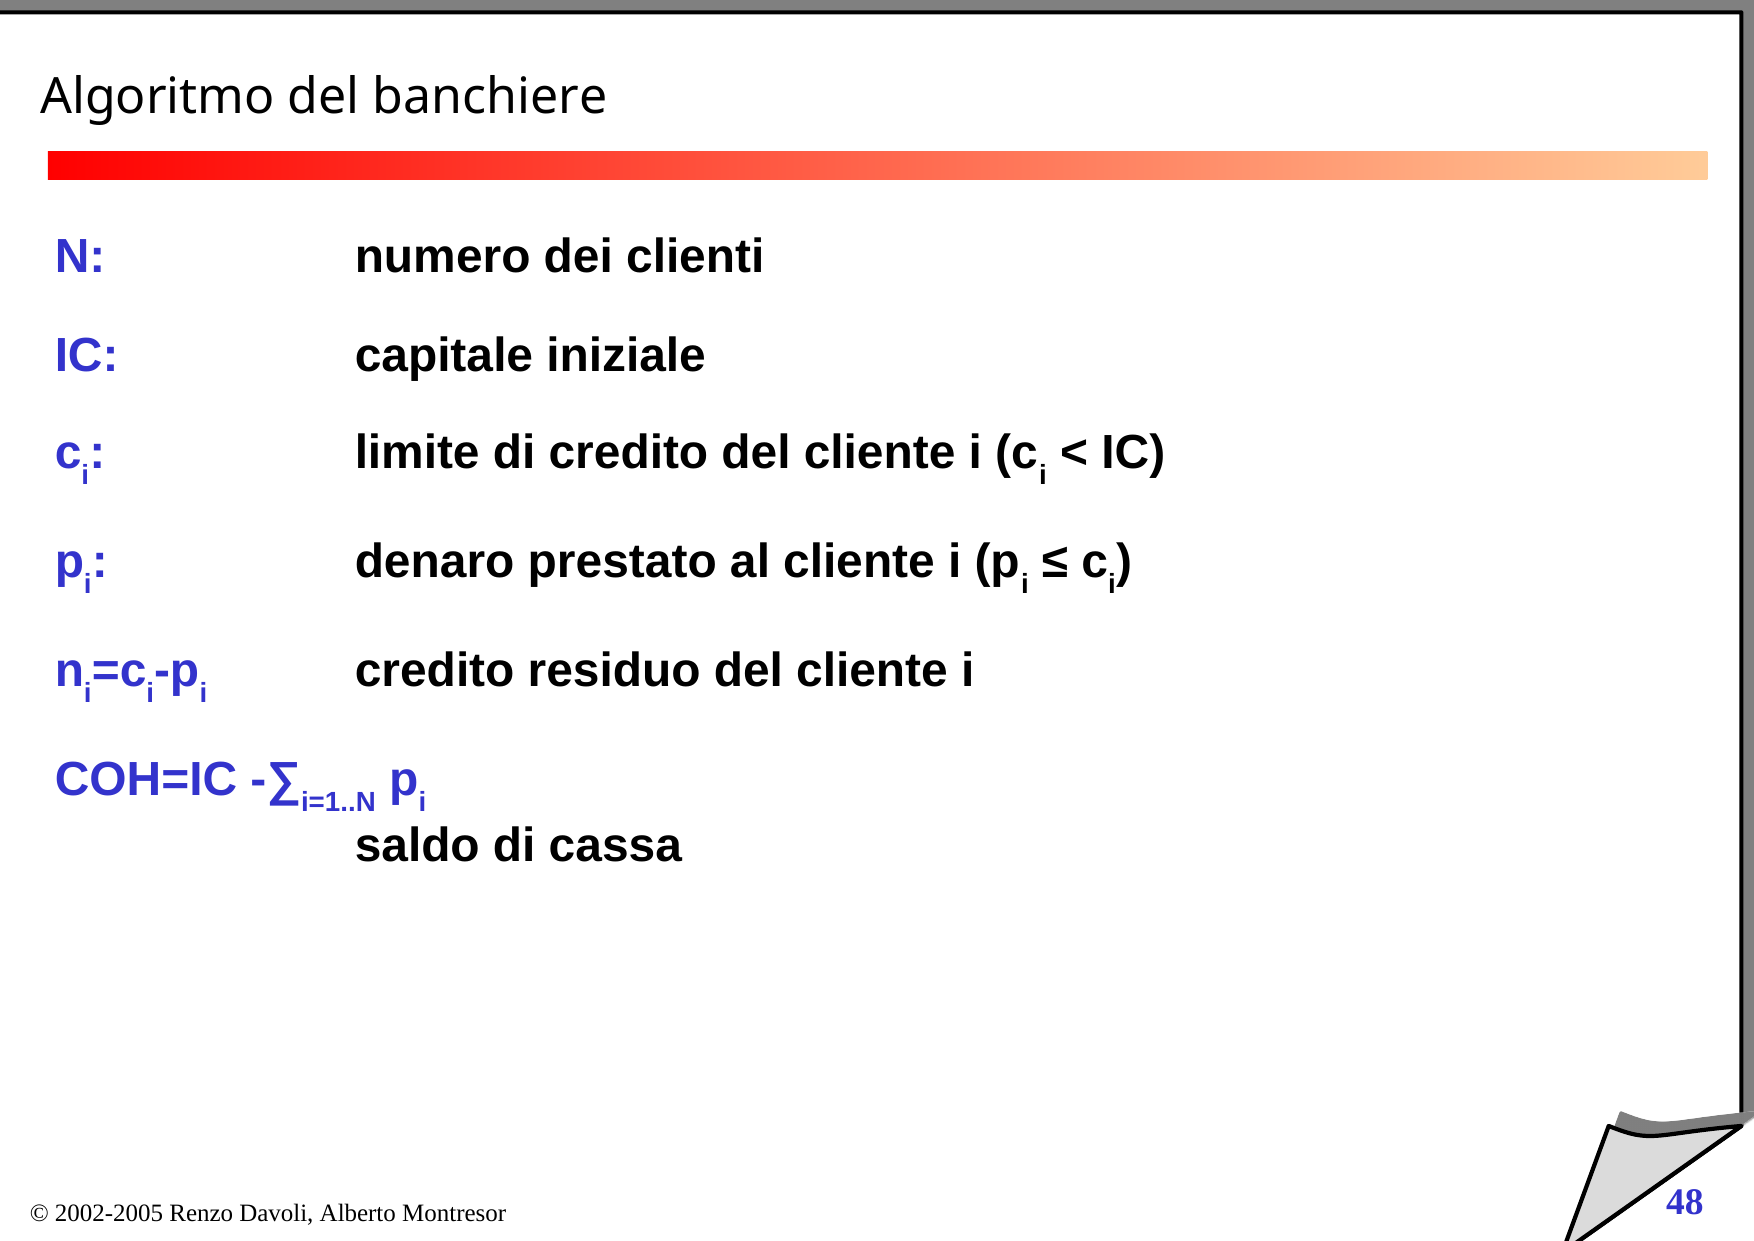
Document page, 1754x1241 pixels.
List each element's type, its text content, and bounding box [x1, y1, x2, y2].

title Algoritmo del banchiere [40, 49, 1714, 144]
text_box q [750, 152, 754, 179]
list N: numero dei clienti IC: capitale iniziale ci: limite di credito del cliente i (ci < IC) pi: denaro prestato al cliente i (pi ≤ ci) ni=ci-pi credito residuo del cliente i COH=IC -∑i=1..N pi saldo di cassa [54, 227, 1692, 943]
